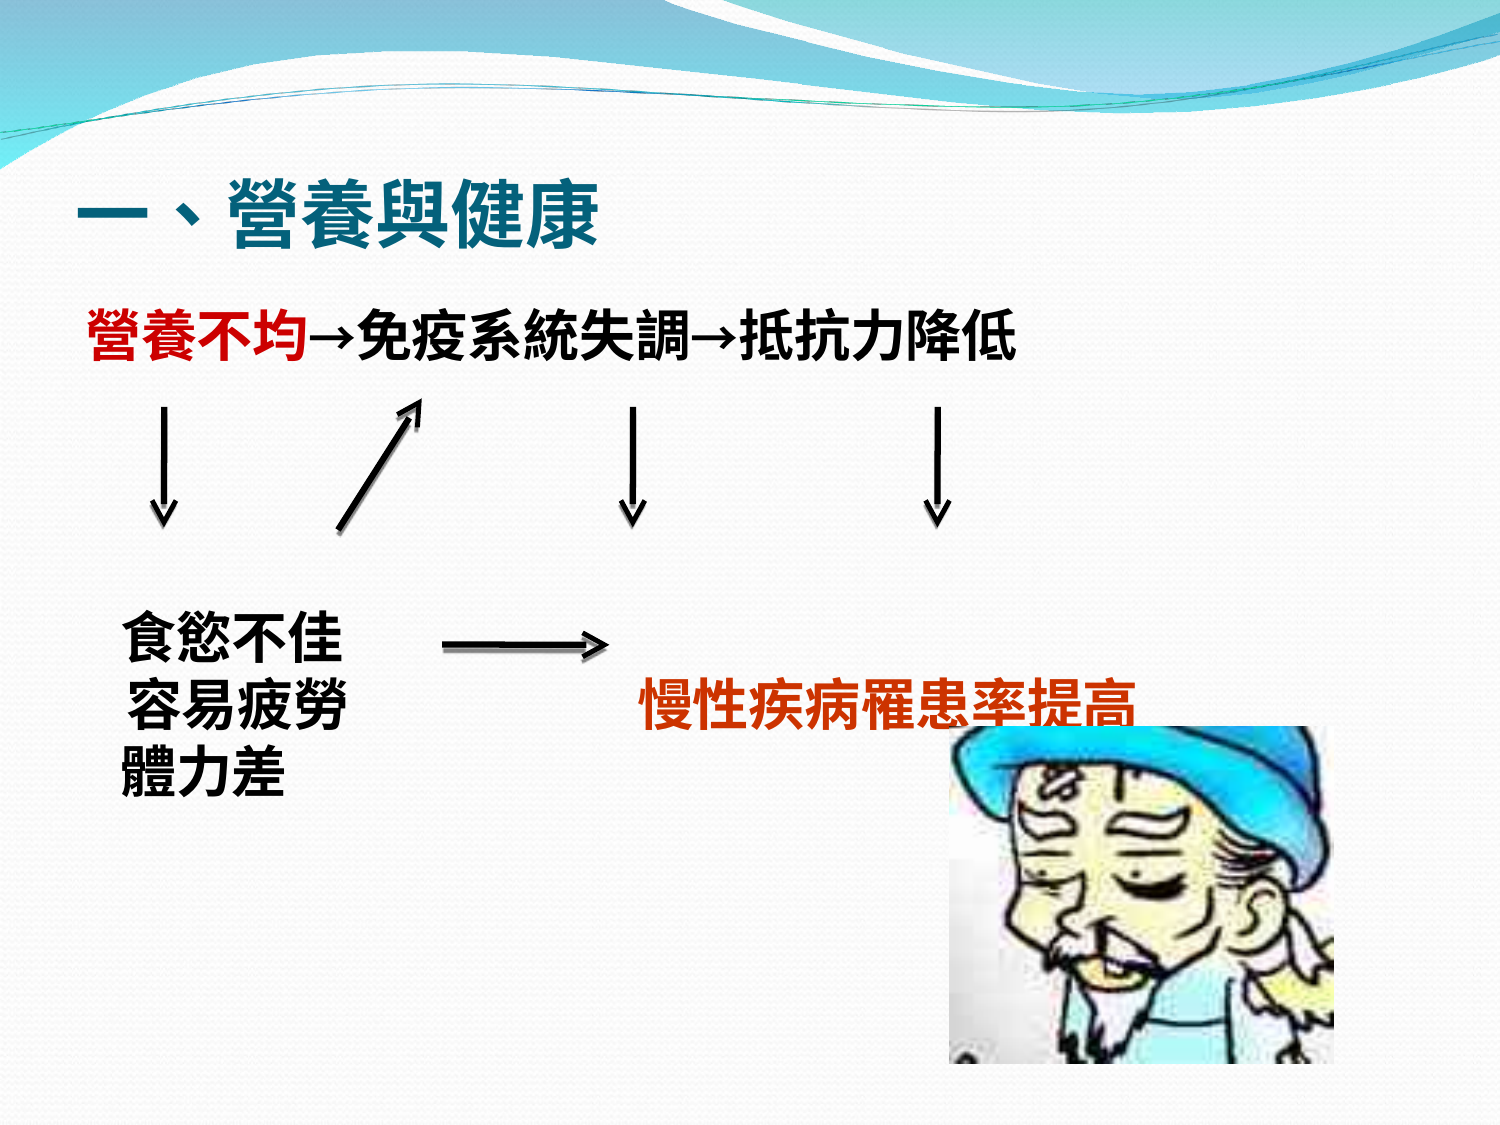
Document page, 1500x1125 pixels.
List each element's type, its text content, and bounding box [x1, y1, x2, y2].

title 一、營養與健康 [75, 115, 1426, 258]
list 營養不均→免疫系統失調→抵抗力降低 食慾不佳 容易疲勞 慢性疾病罹患率提高 體力差 [70, 292, 1421, 821]
picture [0, 0, 1500, 1125]
